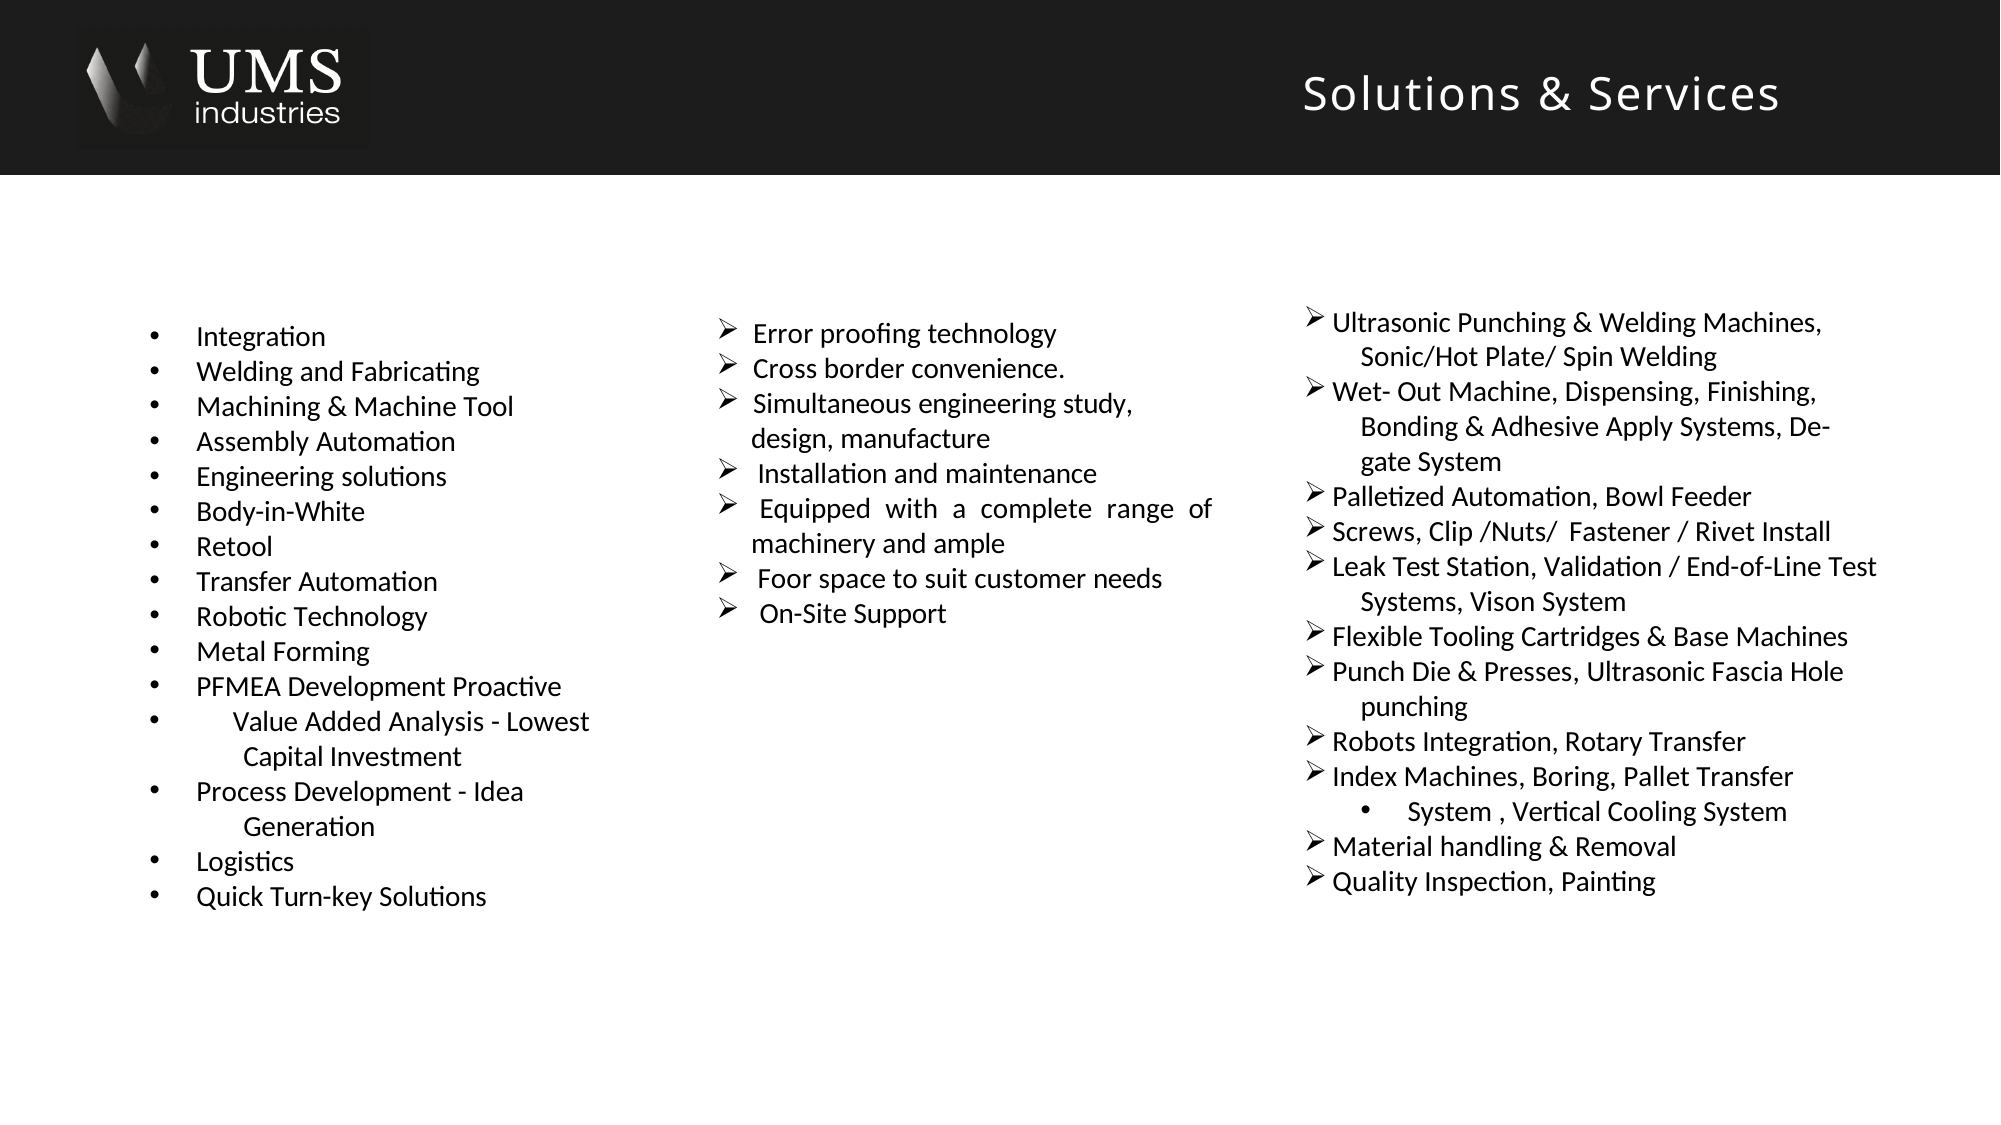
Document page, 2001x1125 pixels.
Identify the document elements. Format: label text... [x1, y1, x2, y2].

text_box Simultaneous engineering study, [712, 382, 1219, 421]
text_box [0, 0, 2000, 175]
text_box Installation and maintenance Equipped with a complete range of machinery and ample Foor space to suit customer needs On-Site Support [712, 452, 1220, 632]
text_box Error proofing technology Cross border convenience. [712, 312, 1067, 382]
text_box design, manufacture [748, 417, 1049, 452]
text_box Integration Welding and Fabricating Machining & Machine Tool Assembly Automation Engineering solutions Body-in-White Retool Transfer Automation Robotic Technology Metal Forming PFMEA Development Proactive Value Added Analysis - Lowest Capital Investment Process Development - Idea Generation Logistics Quick Turn-key Solutions [145, 315, 663, 880]
text_box Solutions & Services [1287, 57, 1924, 128]
text_box Ultrasonic Punching & Welding Machines, Sonic/Hot Plate/ Spin Welding Wet- Out Machine, Dispensing, Finishing, Bonding & Adhesive Apply Systems, De- gate System Palletized Automation, Bowl Feeder Screws, Clip /Nuts/ Fastener / Rivet Install Leak Test Station, Validation / End-of-Line Test Systems, Vison System Flexible Tooling Cartridges & Base Machines Punch Die & Presses, Ultrasonic Fascia Hole punching Robots Integration, Rotary Transfer Index Machines, Boring, Pallet Transfer System , Vertical Cooling System Material handling & Removal Quality Inspection, Painting [1299, 300, 1879, 901]
picture [76, 27, 369, 150]
